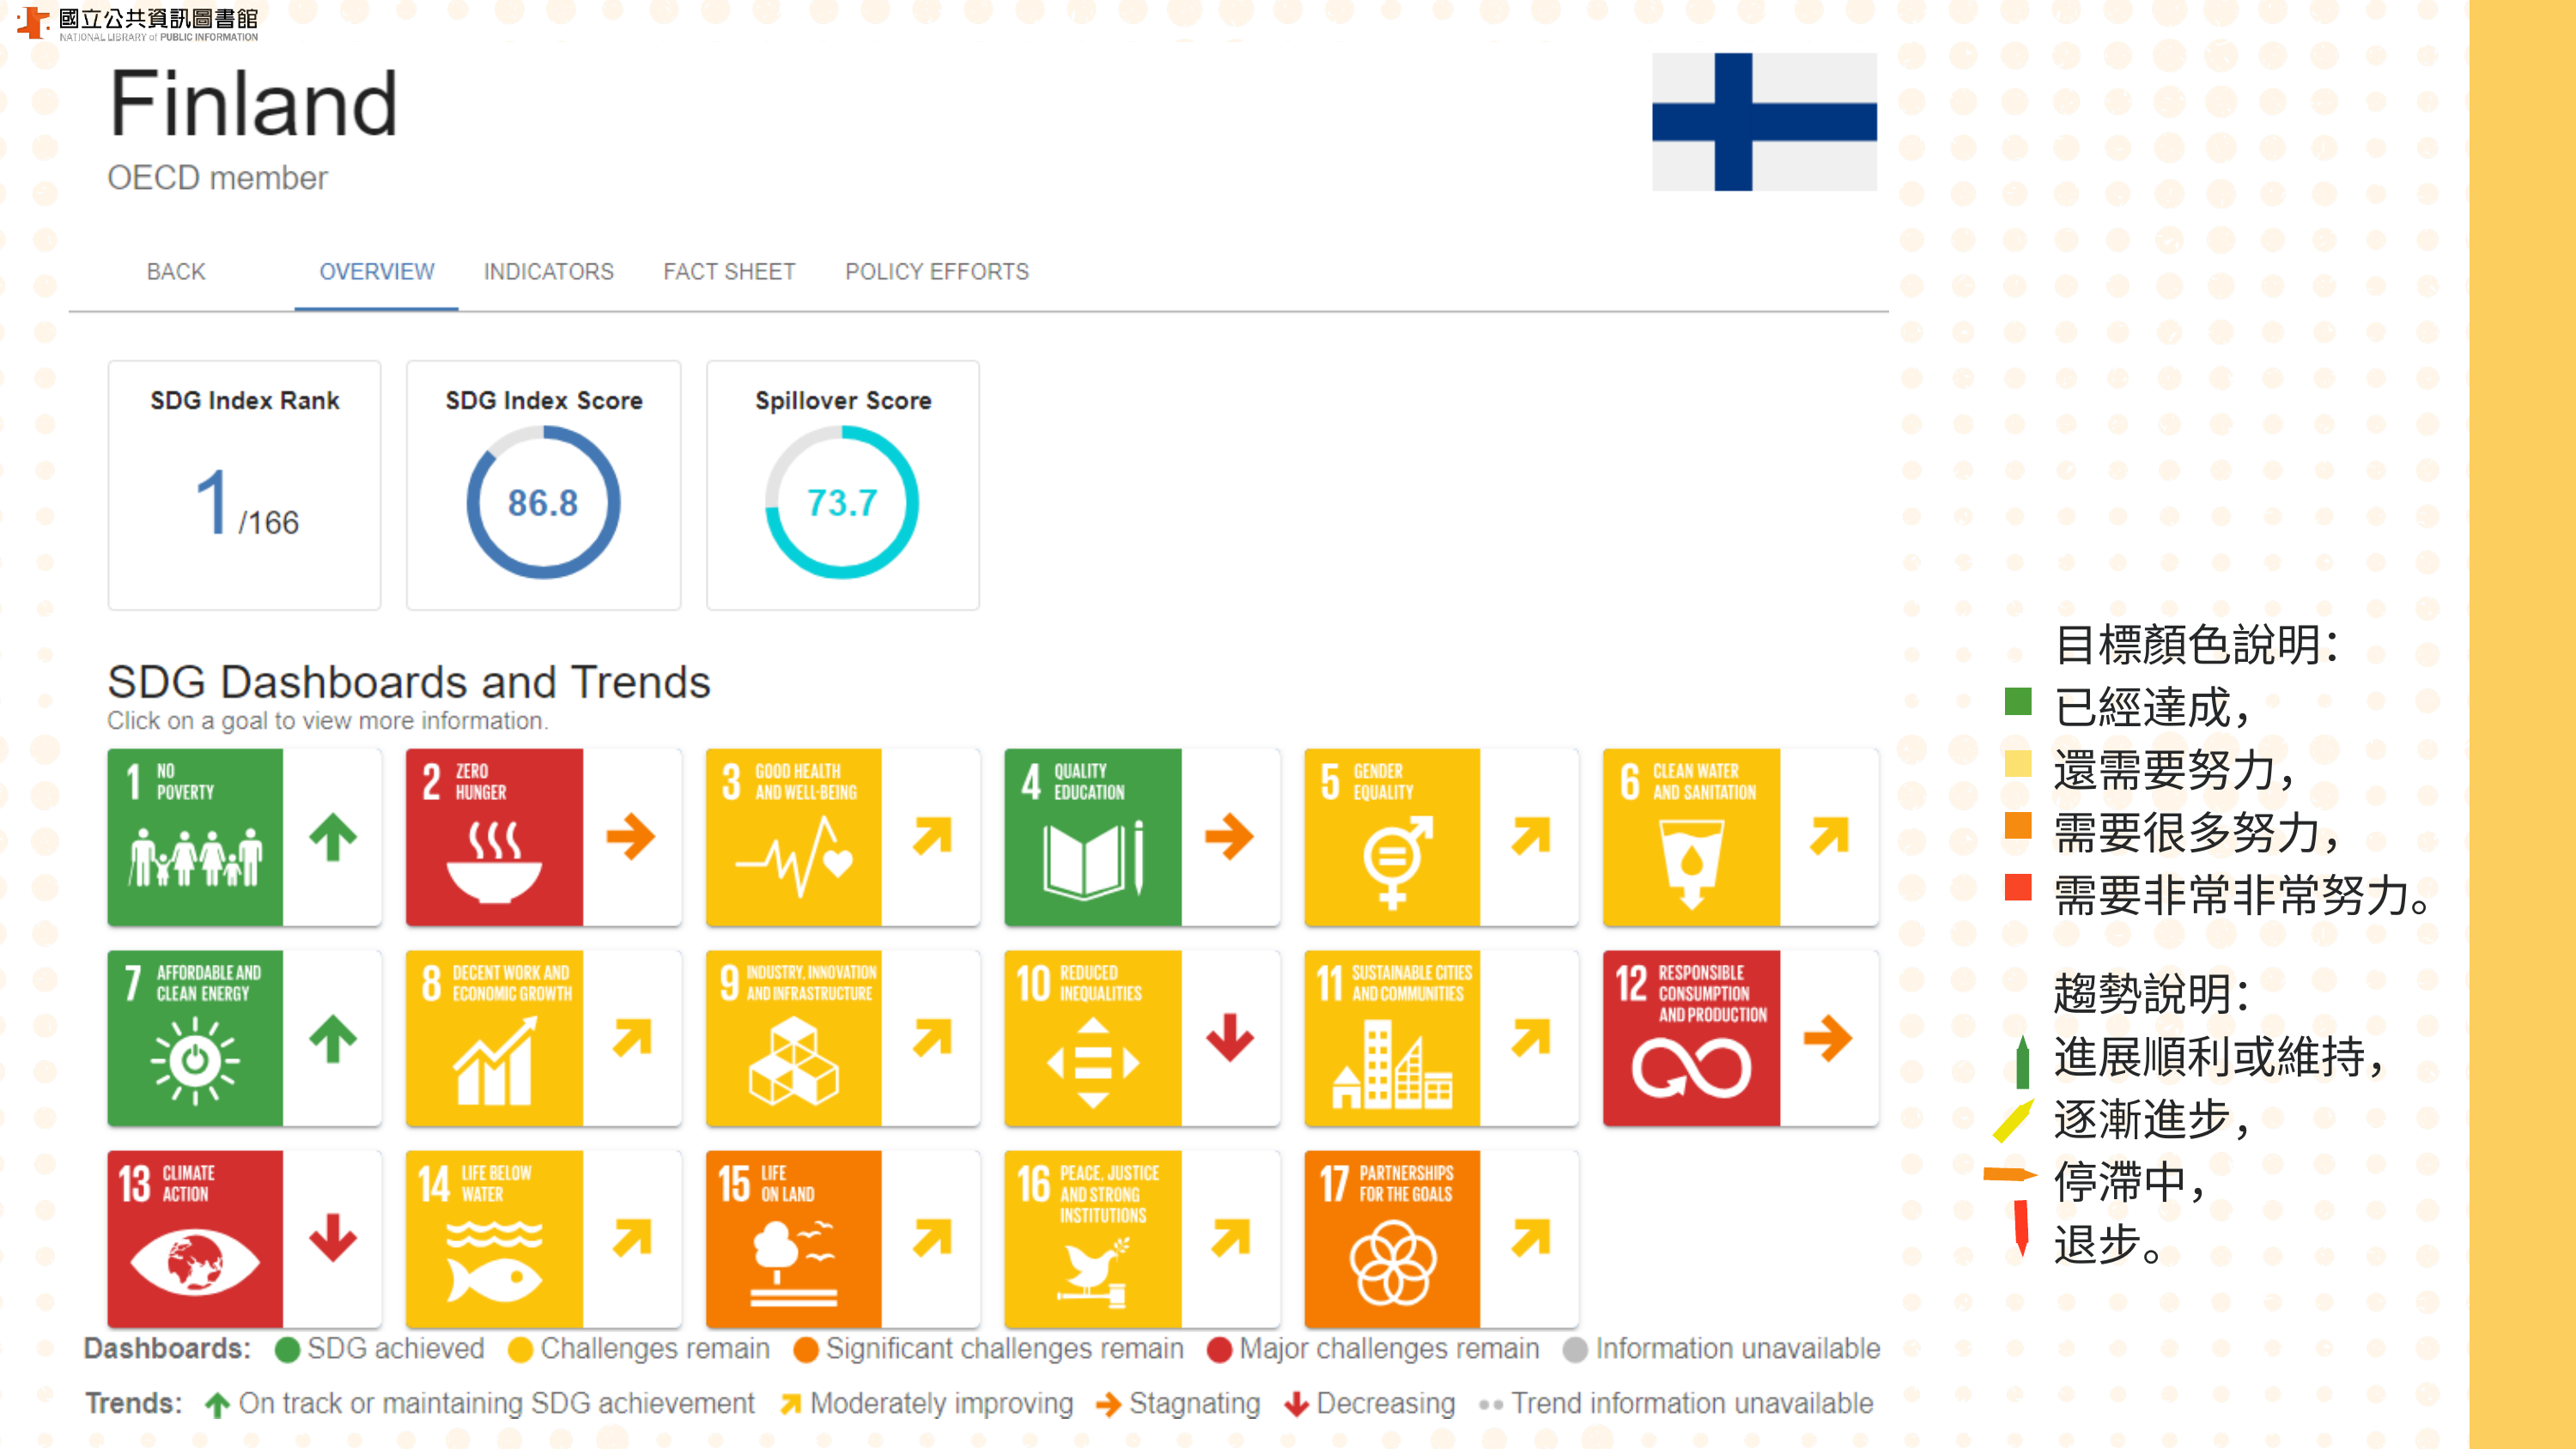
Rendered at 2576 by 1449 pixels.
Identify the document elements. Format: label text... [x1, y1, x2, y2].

text_box [0, 0, 2576, 1449]
text_box 趨勢說明： 進展順利或維持， 逐漸進步， 停滯中， 退步。 [2053, 957, 2576, 1264]
text_box 目標顏色說明： 已經達成， 還需要努力， 需要很多努力， 需要非常非常努力。 [2053, 607, 2474, 919]
